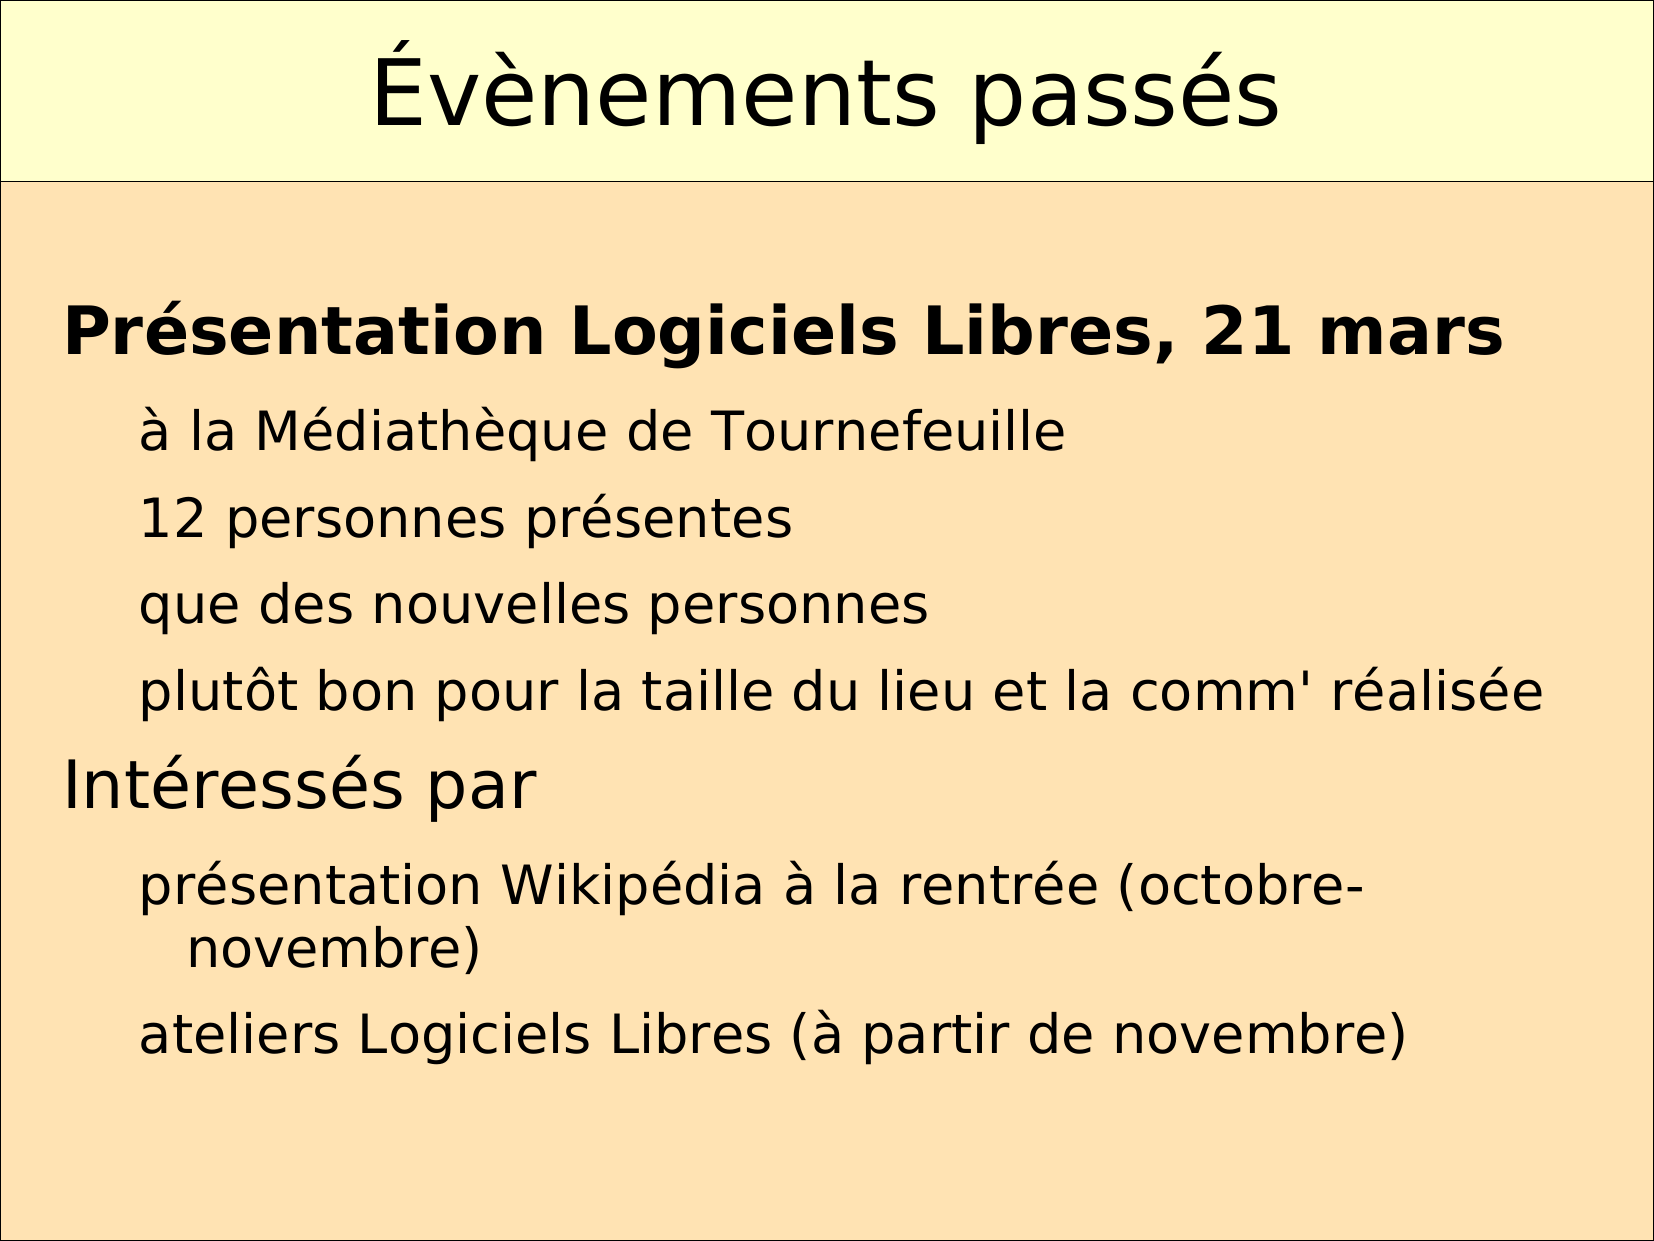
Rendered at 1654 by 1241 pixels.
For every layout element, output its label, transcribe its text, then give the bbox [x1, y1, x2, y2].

list Présentation Logiciels Libres, 21 mars à la Médiathèque de Tournefeuille 12 personnes présentes que des nouvelles personnes plutôt bon pour la taille du lieu et la comm' réalisée Intéressés par présentation Wikipédia à la rentrée (octobre-novembre) ateliers Logiciels Libres (à partir de novembre) [44, 292, 1597, 1107]
title Évènements passés [0, 33, 1654, 154]
